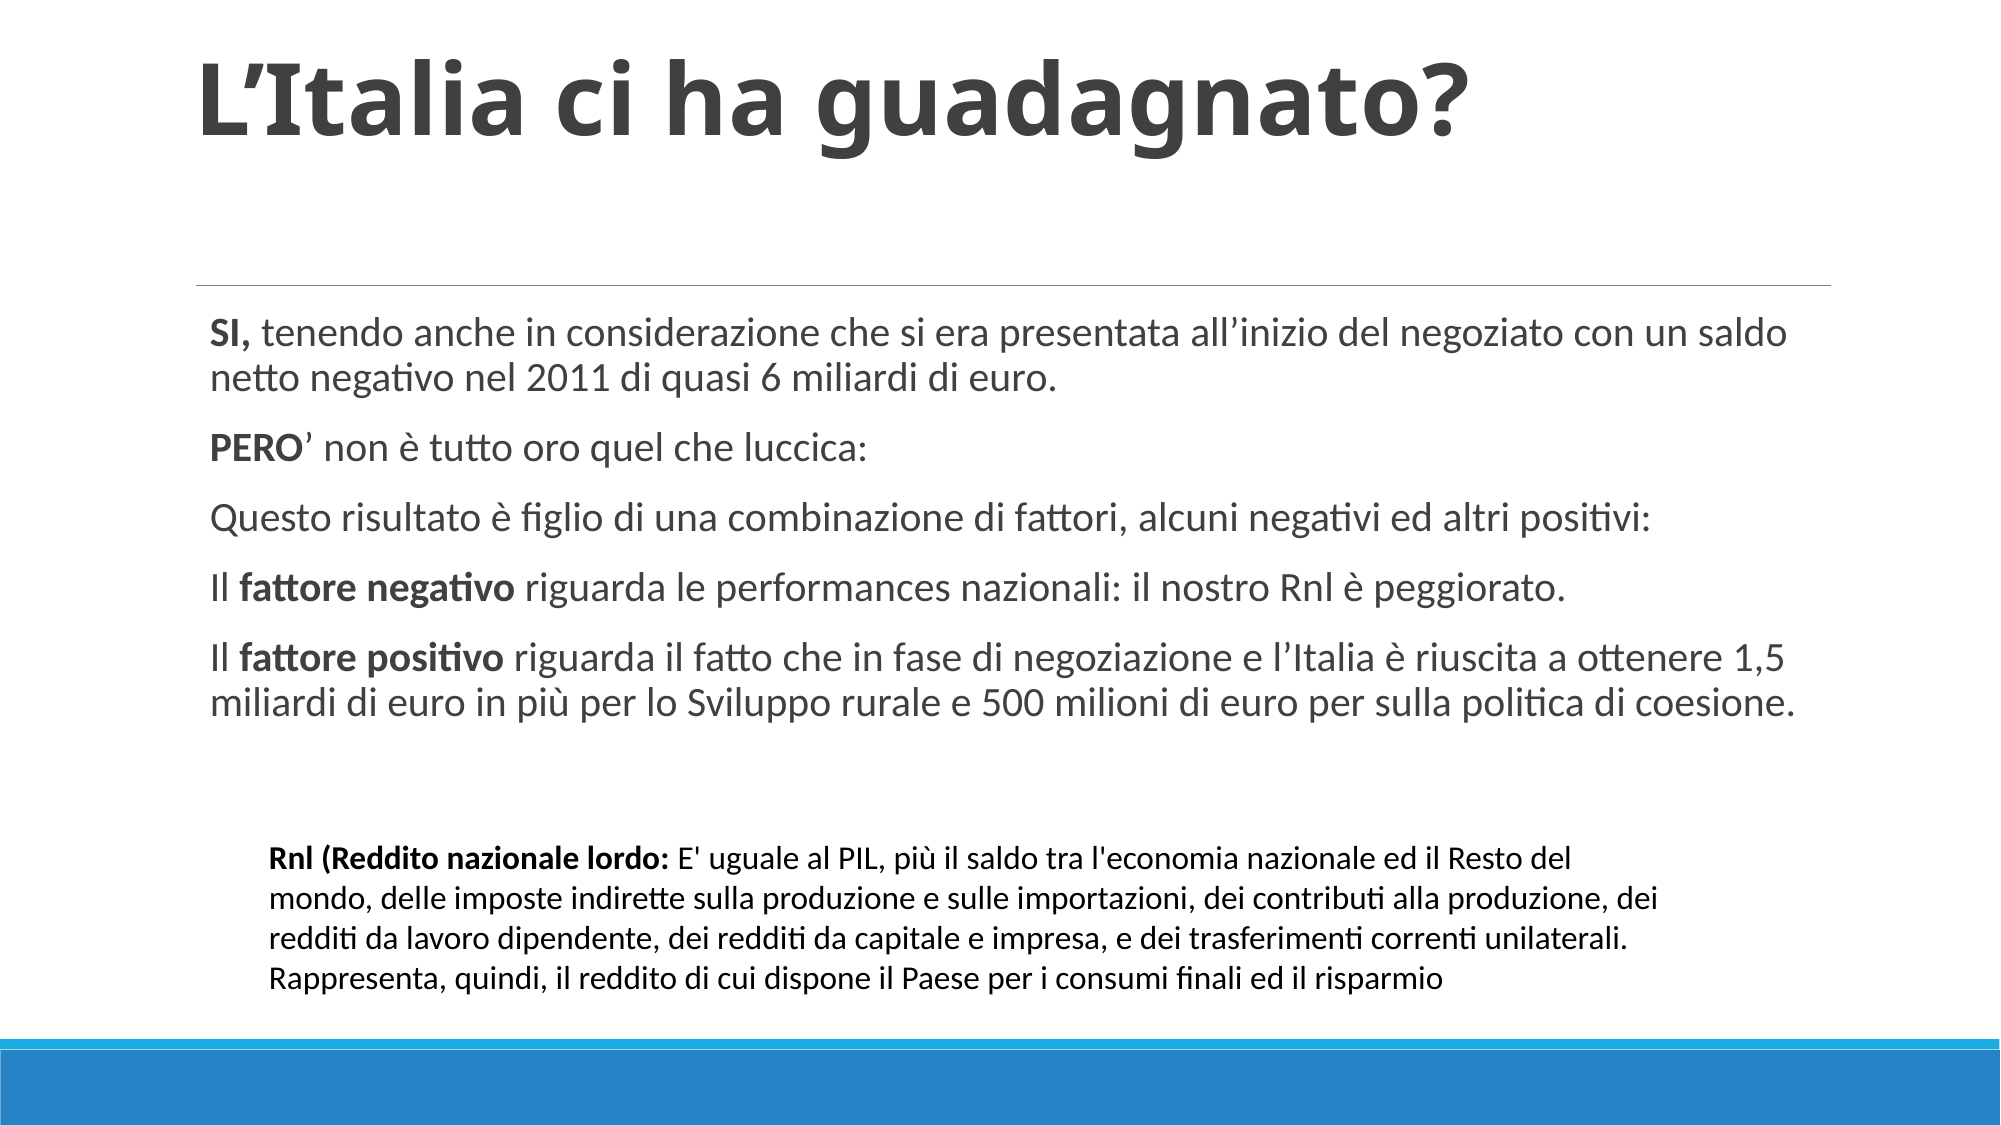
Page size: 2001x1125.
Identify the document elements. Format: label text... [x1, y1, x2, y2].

title L’Italia ci ha guadagnato? [180, 47, 1830, 285]
text_box Rnl (Reddito nazionale lordo: E' uguale al PIL, più il saldo tra l'economia nazionale ed il Resto del mondo, delle imposte indirette sulla produzione e sulle importazioni, dei contributi alla produzione, dei redditi da lavoro dipendente, dei redditi da capitale e impresa, e dei trasferimenti correnti unilaterali. Rappresenta, quindi, il reddito di cui dispone il Paese per i consumi finali ed il risparmio [254, 784, 1698, 1004]
list SI, tenendo anche in considerazione che si era presentata all’inizio del negoziato con un saldo netto negativo nel 2011 di quasi 6 miliardi di euro. PERO’ non è tutto oro quel che luccica: Questo risultato è figlio di una combinazione di fattori, alcuni negativi ed altri positivi: Il fattore negativo riguarda le performances nazionali: il nostro Rnl è peggiorato. Il fattore positivo riguarda il fatto che in fase di negoziazione e l’Italia è riuscita a ottenere 1,5 miliardi di euro in più per lo Sviluppo rurale e 500 milioni di euro per sulla politica di coesione. [180, 302, 1830, 963]
